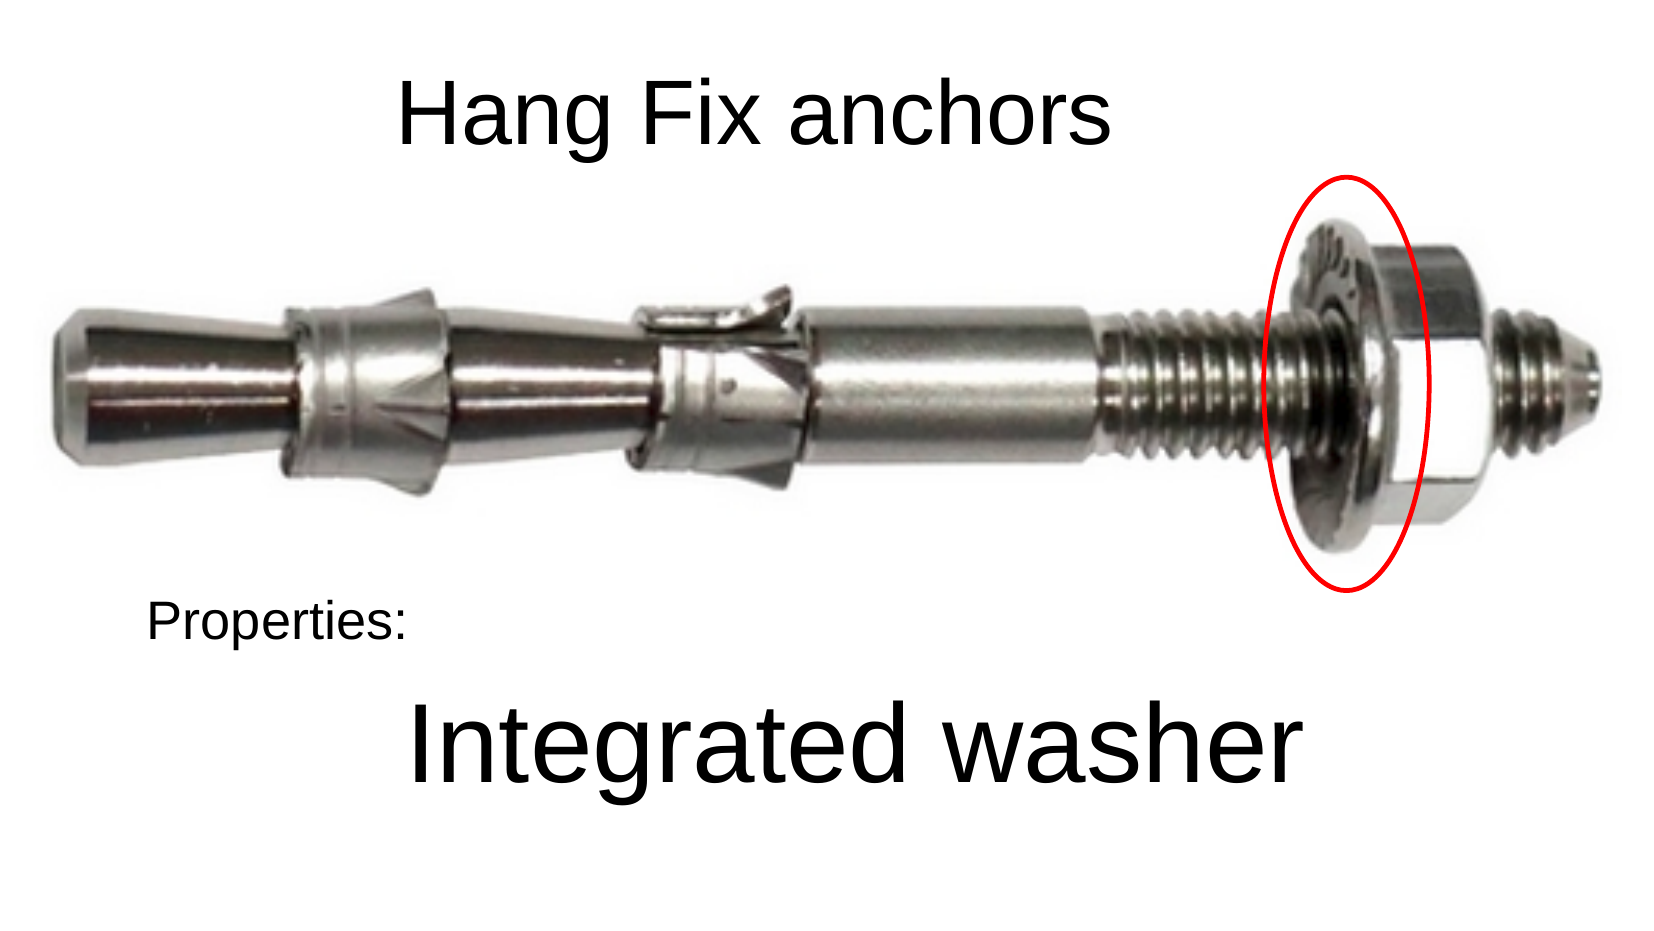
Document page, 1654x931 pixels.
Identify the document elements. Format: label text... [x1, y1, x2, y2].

picture [14, 210, 1309, 573]
title Hang Fix anchors [23, 35, 1512, 191]
picture [1267, 210, 1426, 573]
title Hang Fix anchors [1322, 180, 1371, 191]
picture [1384, 210, 1622, 573]
list Properties: Integrated washer [75, 590, 1564, 931]
